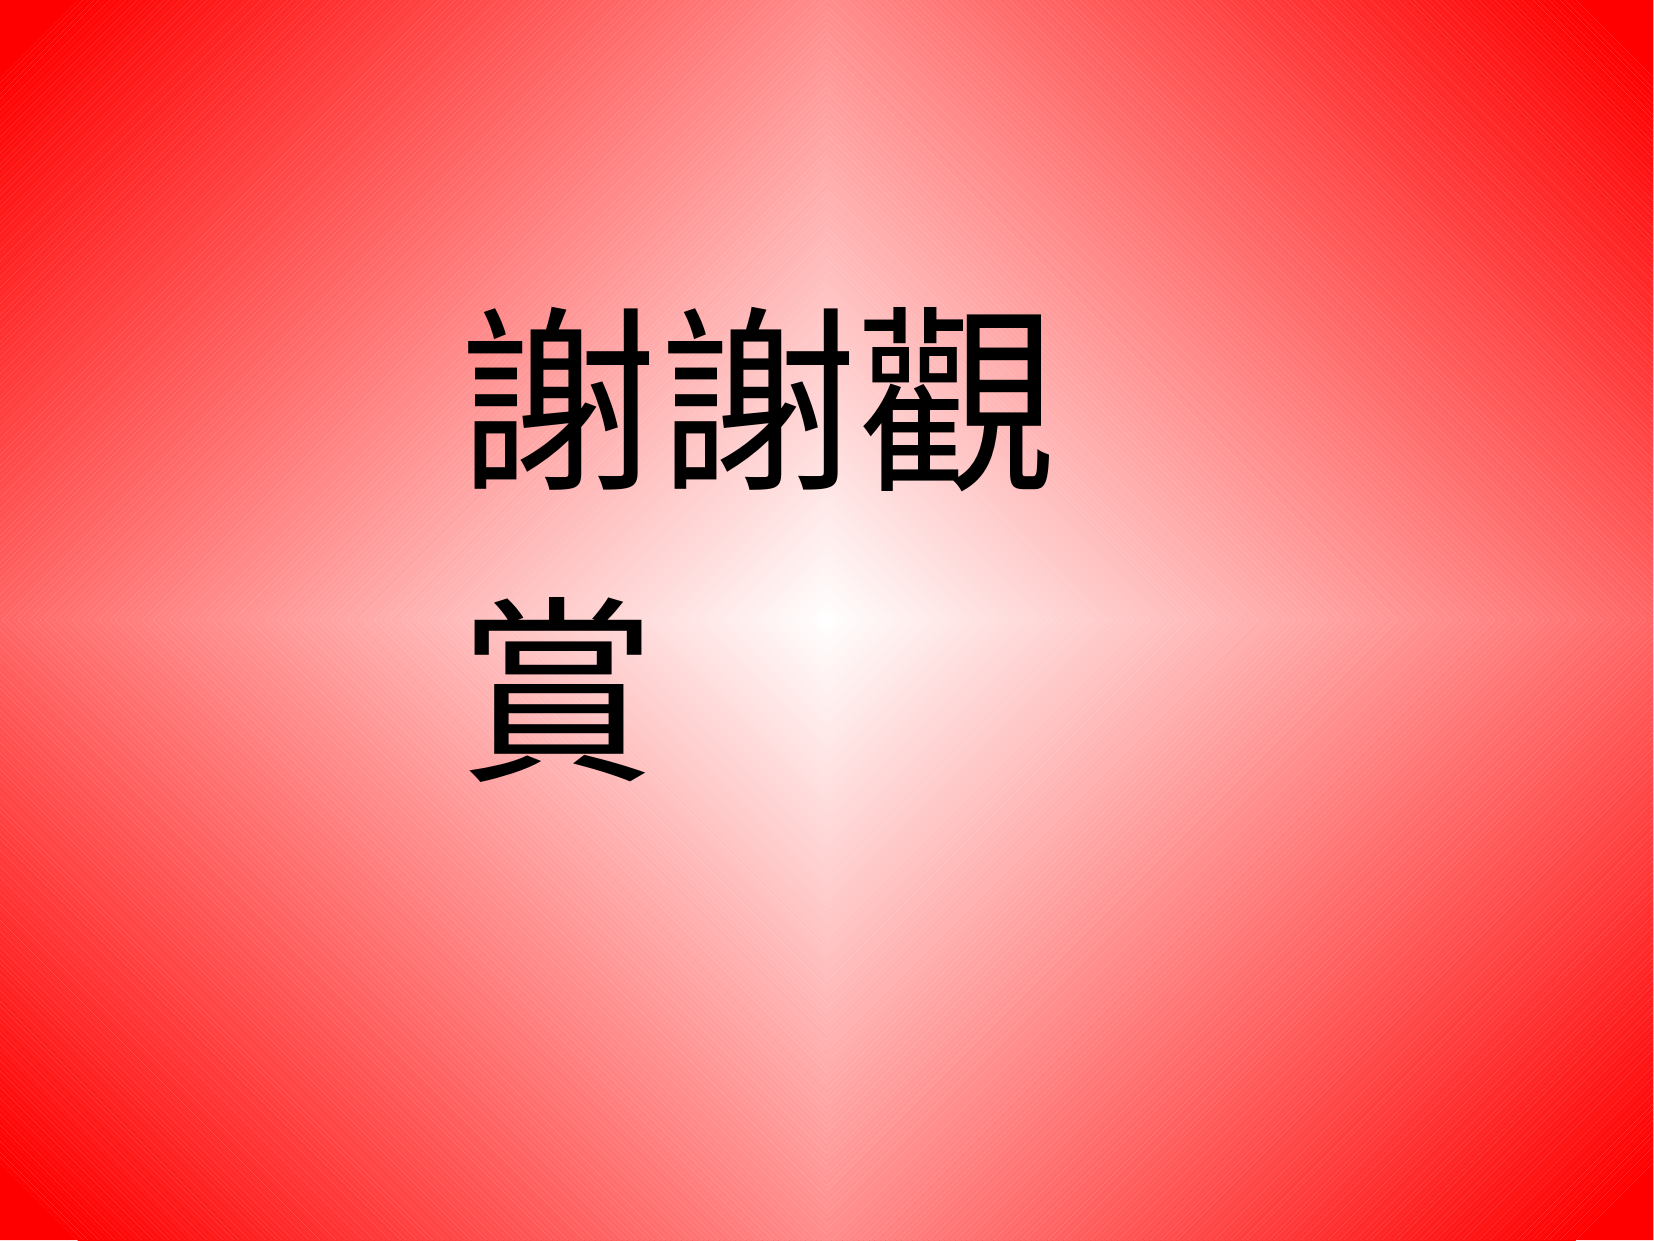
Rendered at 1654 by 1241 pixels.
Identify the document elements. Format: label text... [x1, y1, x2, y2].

text_box 謝謝觀賞 [442, 236, 1241, 652]
